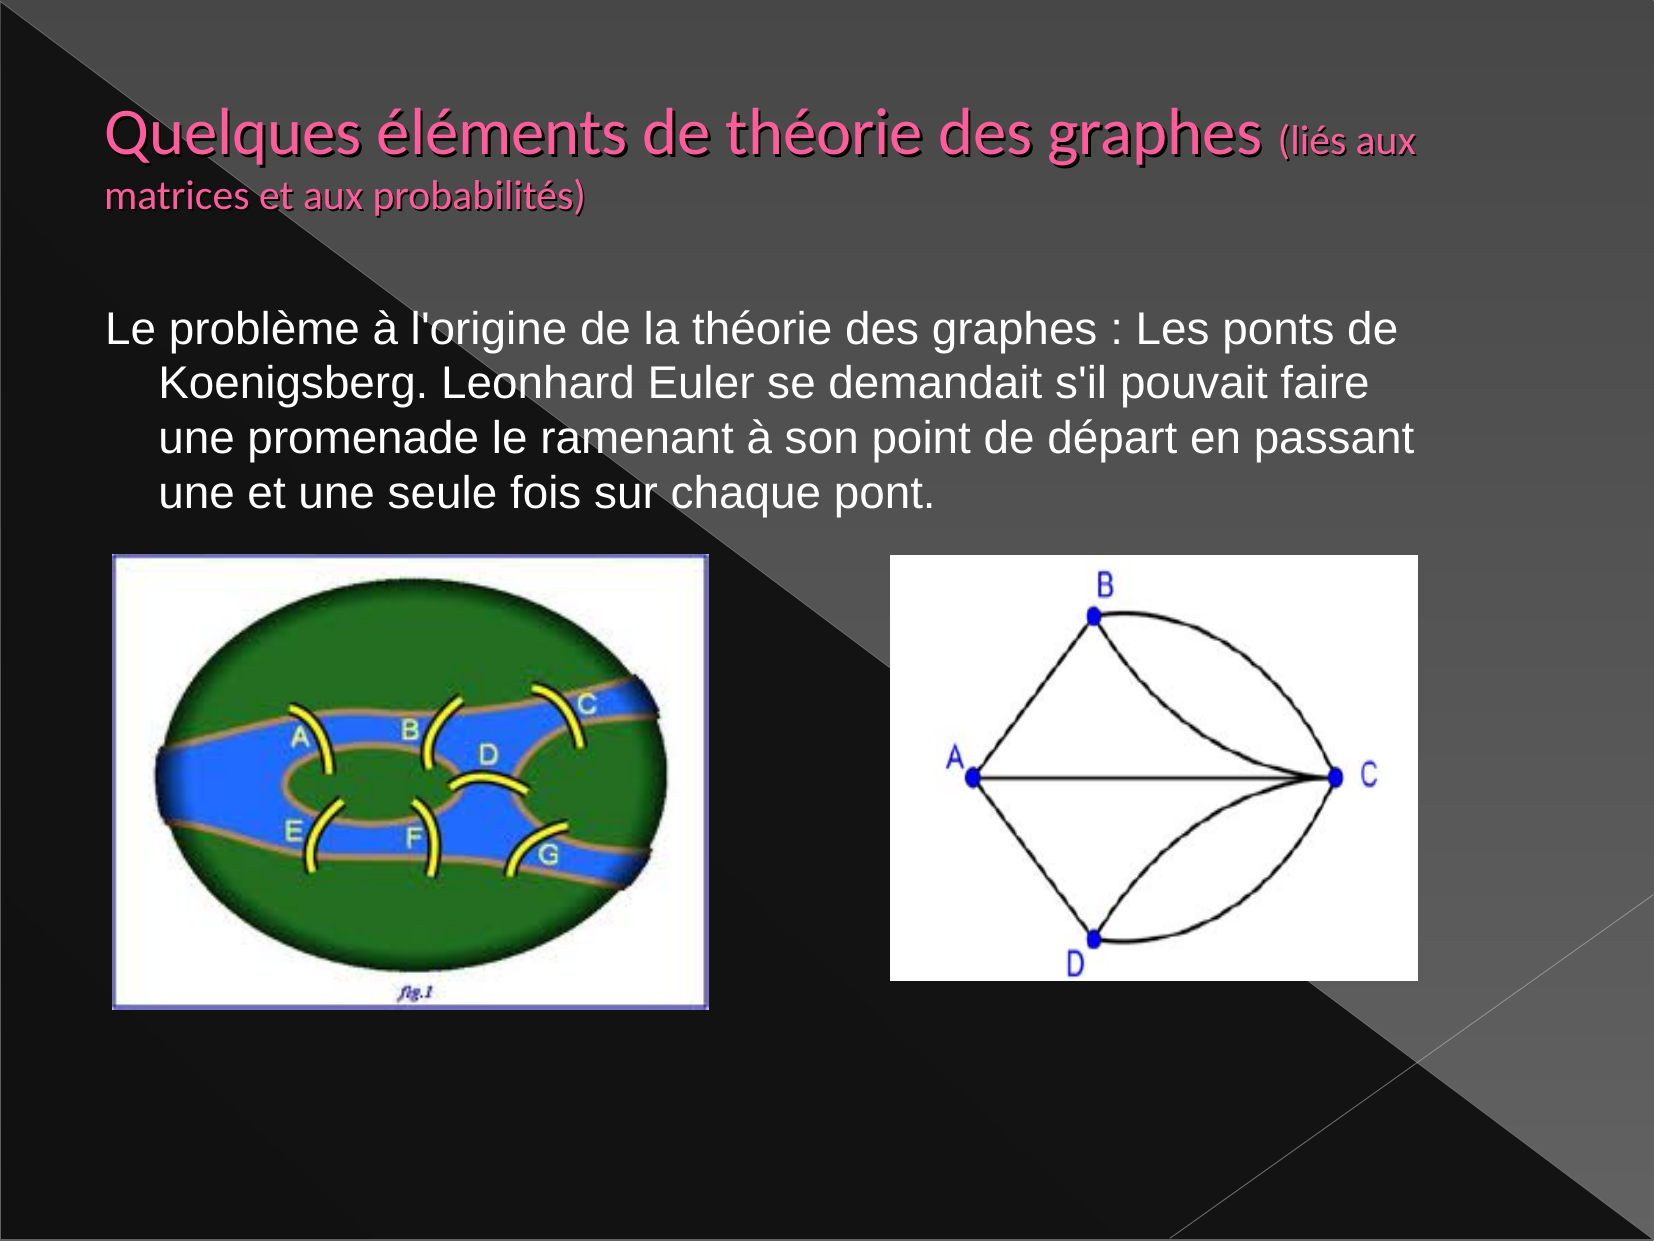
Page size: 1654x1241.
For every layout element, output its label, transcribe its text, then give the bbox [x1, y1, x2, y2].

list Le problème à l'origine de la théorie des graphes : Les ponts de Koenigsberg. Leonhard Euler se demandait s'il pouvait faire une promenade le ramenant à son point de départ en passant une et une seule fois sur chaque pont. [0, 290, 1456, 1010]
picture [112, 554, 709, 1010]
title Quelques éléments de théorie des graphes (liés aux matrices et aux probabilités) [0, 49, 1489, 257]
picture [890, 555, 1418, 981]
